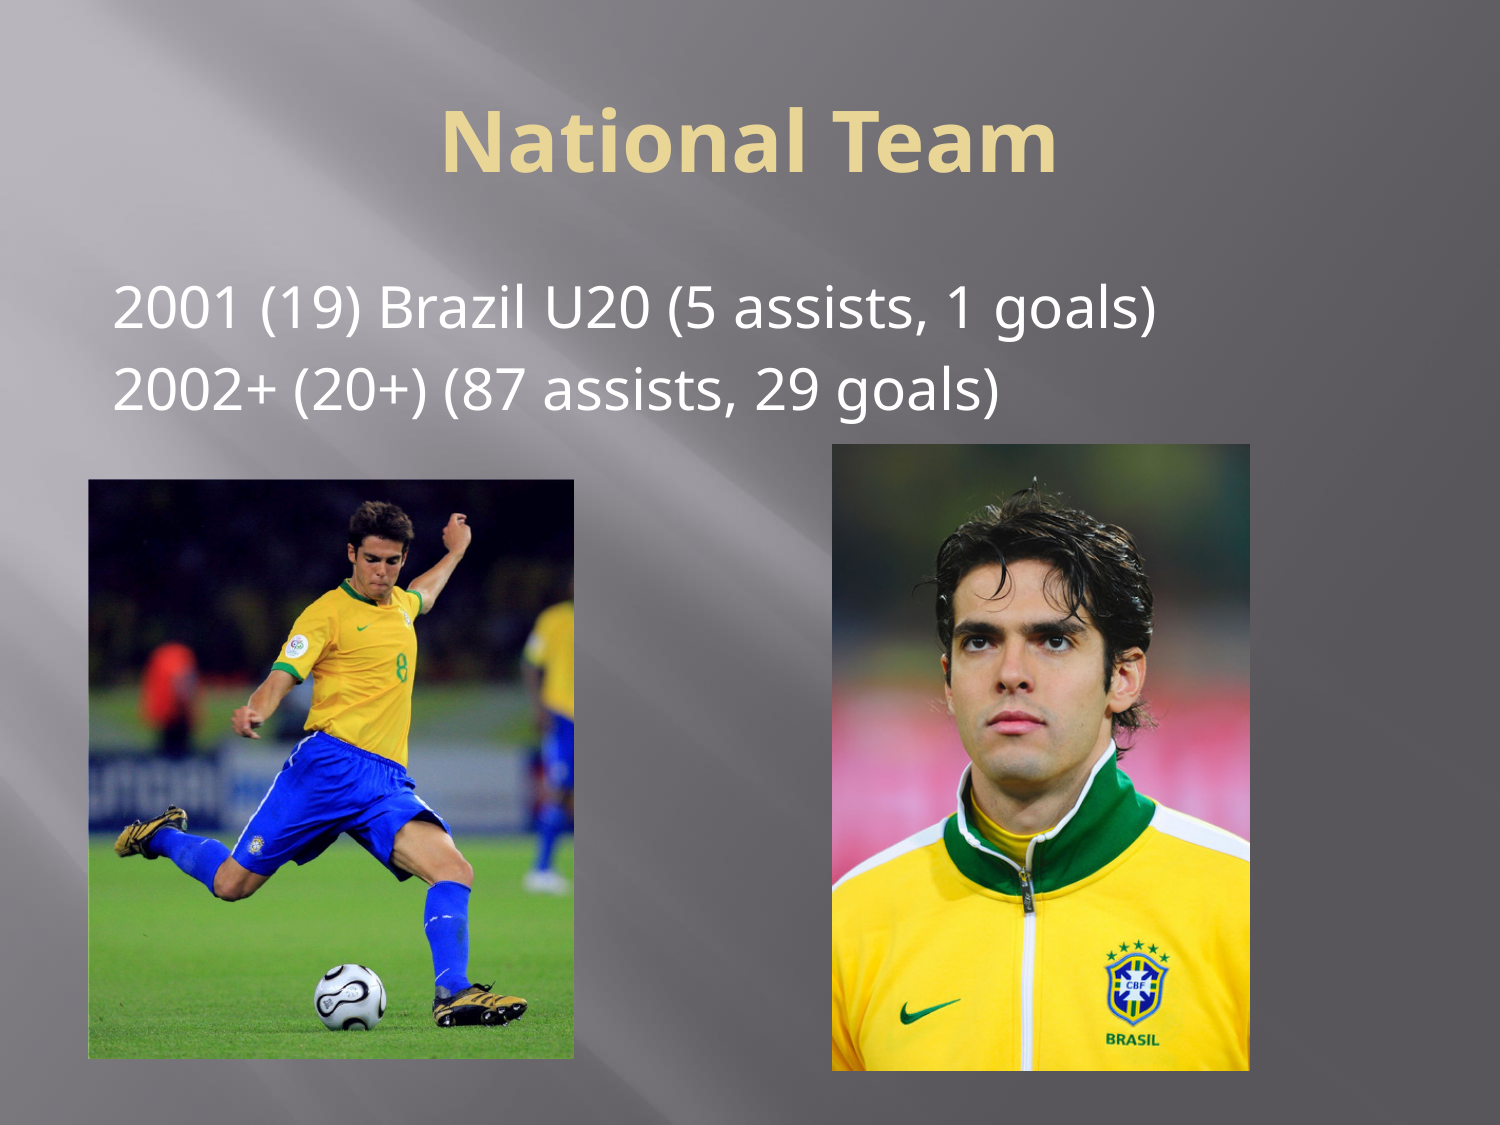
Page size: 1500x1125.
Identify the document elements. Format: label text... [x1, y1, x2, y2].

picture [0, 0, 1500, 1125]
list 2001 (19) Brazil U20 (5 assists, 1 goals) 2002+ (20+) (87 assists, 29 goals) [75, 262, 1425, 1035]
title National Team [75, 45, 1425, 233]
